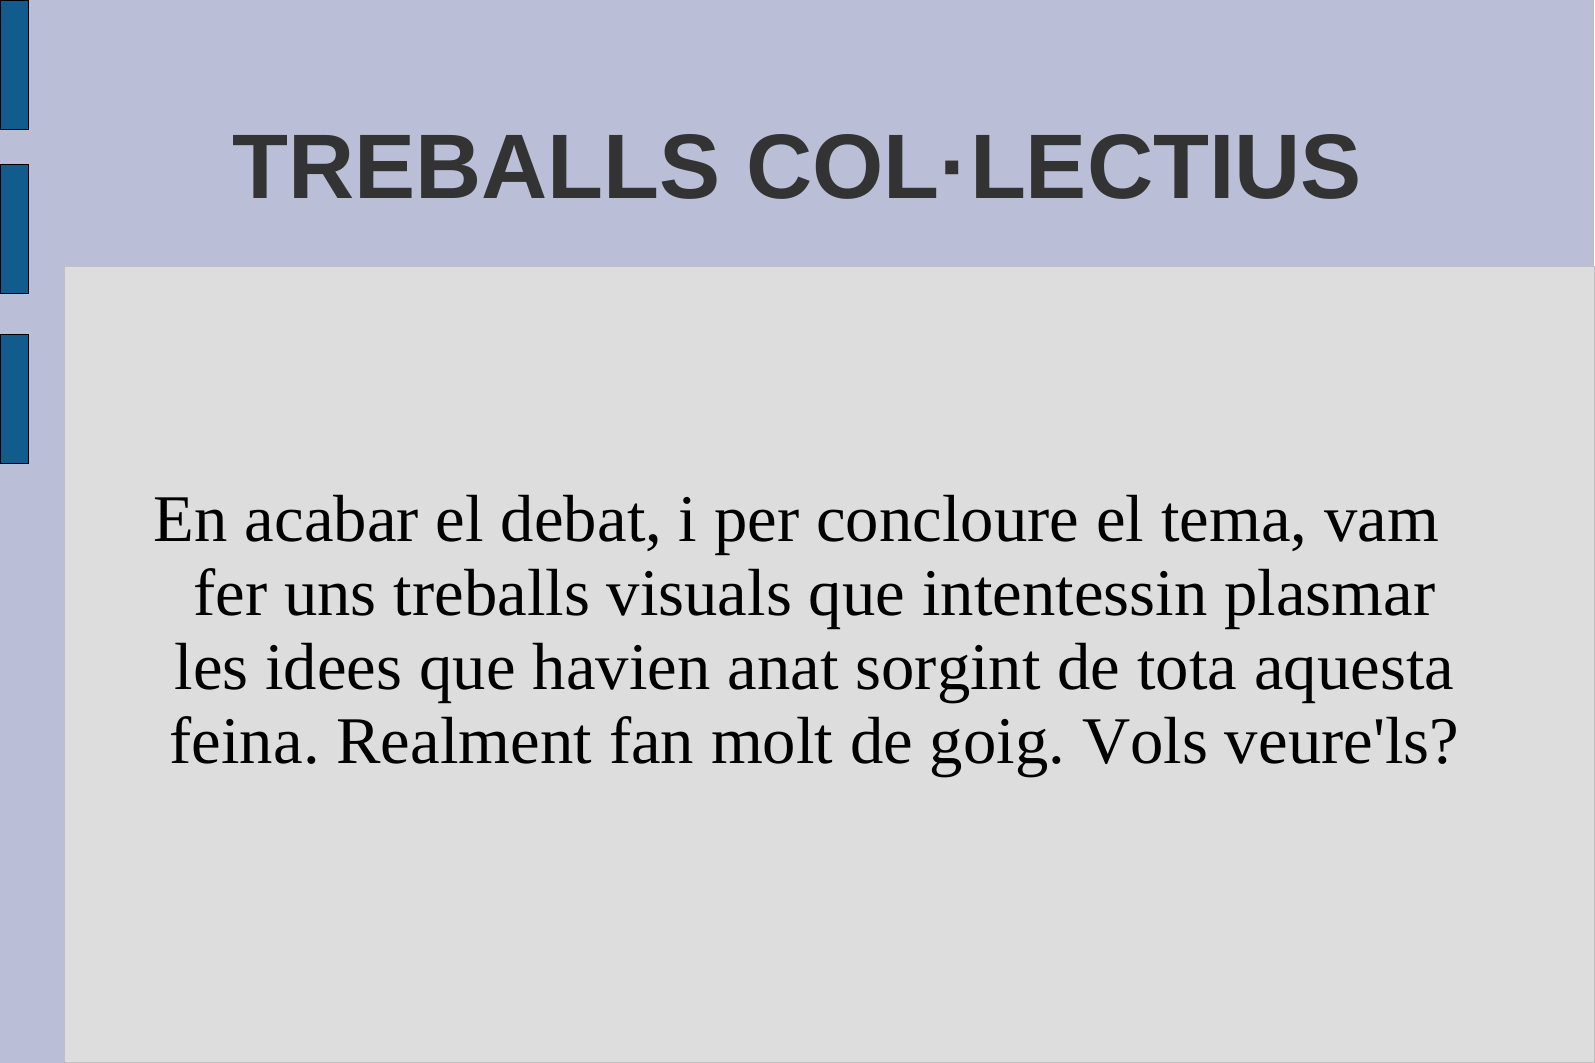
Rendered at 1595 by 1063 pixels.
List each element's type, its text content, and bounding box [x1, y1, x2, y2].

title TREBALLS COL·LECTIUS [117, 85, 1479, 249]
subtitle En acabar el debat, i per concloure el tema, vam fer uns treballs visuals que intentessin plasmar les idees que havien anat sorgint de tota aquesta feina. Realment fan molt de goig. Vols veure'ls? [117, 302, 1479, 958]
